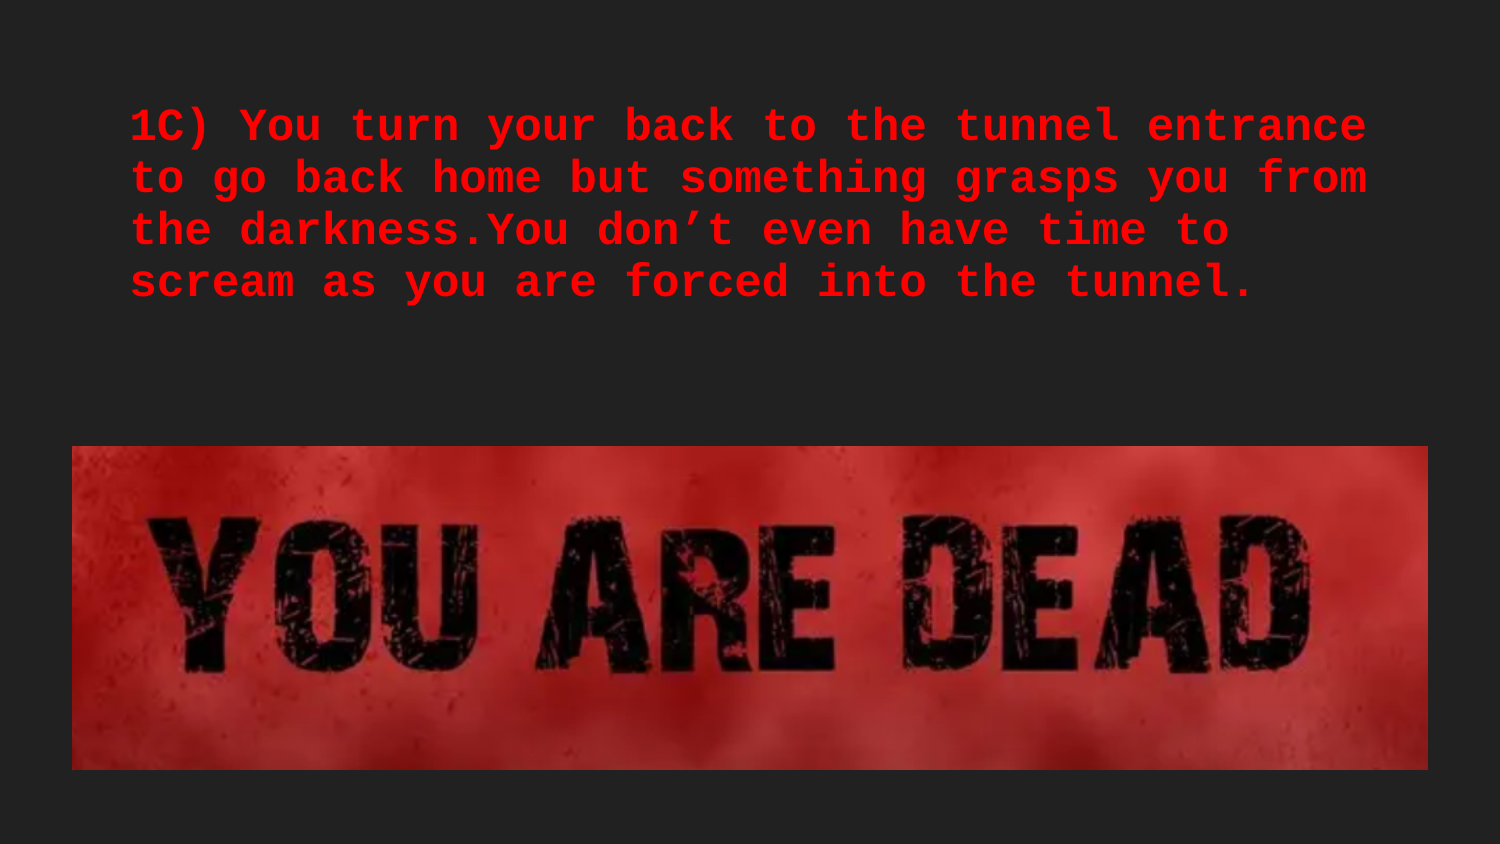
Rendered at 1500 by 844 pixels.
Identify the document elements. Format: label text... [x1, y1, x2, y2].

picture [72, 446, 1428, 770]
title 1C) You turn your back to the tunnel entrance to go back home but something grasps you from the darkness.You don’t even have time to scream as you are forced into the tunnel. [114, 87, 1395, 431]
